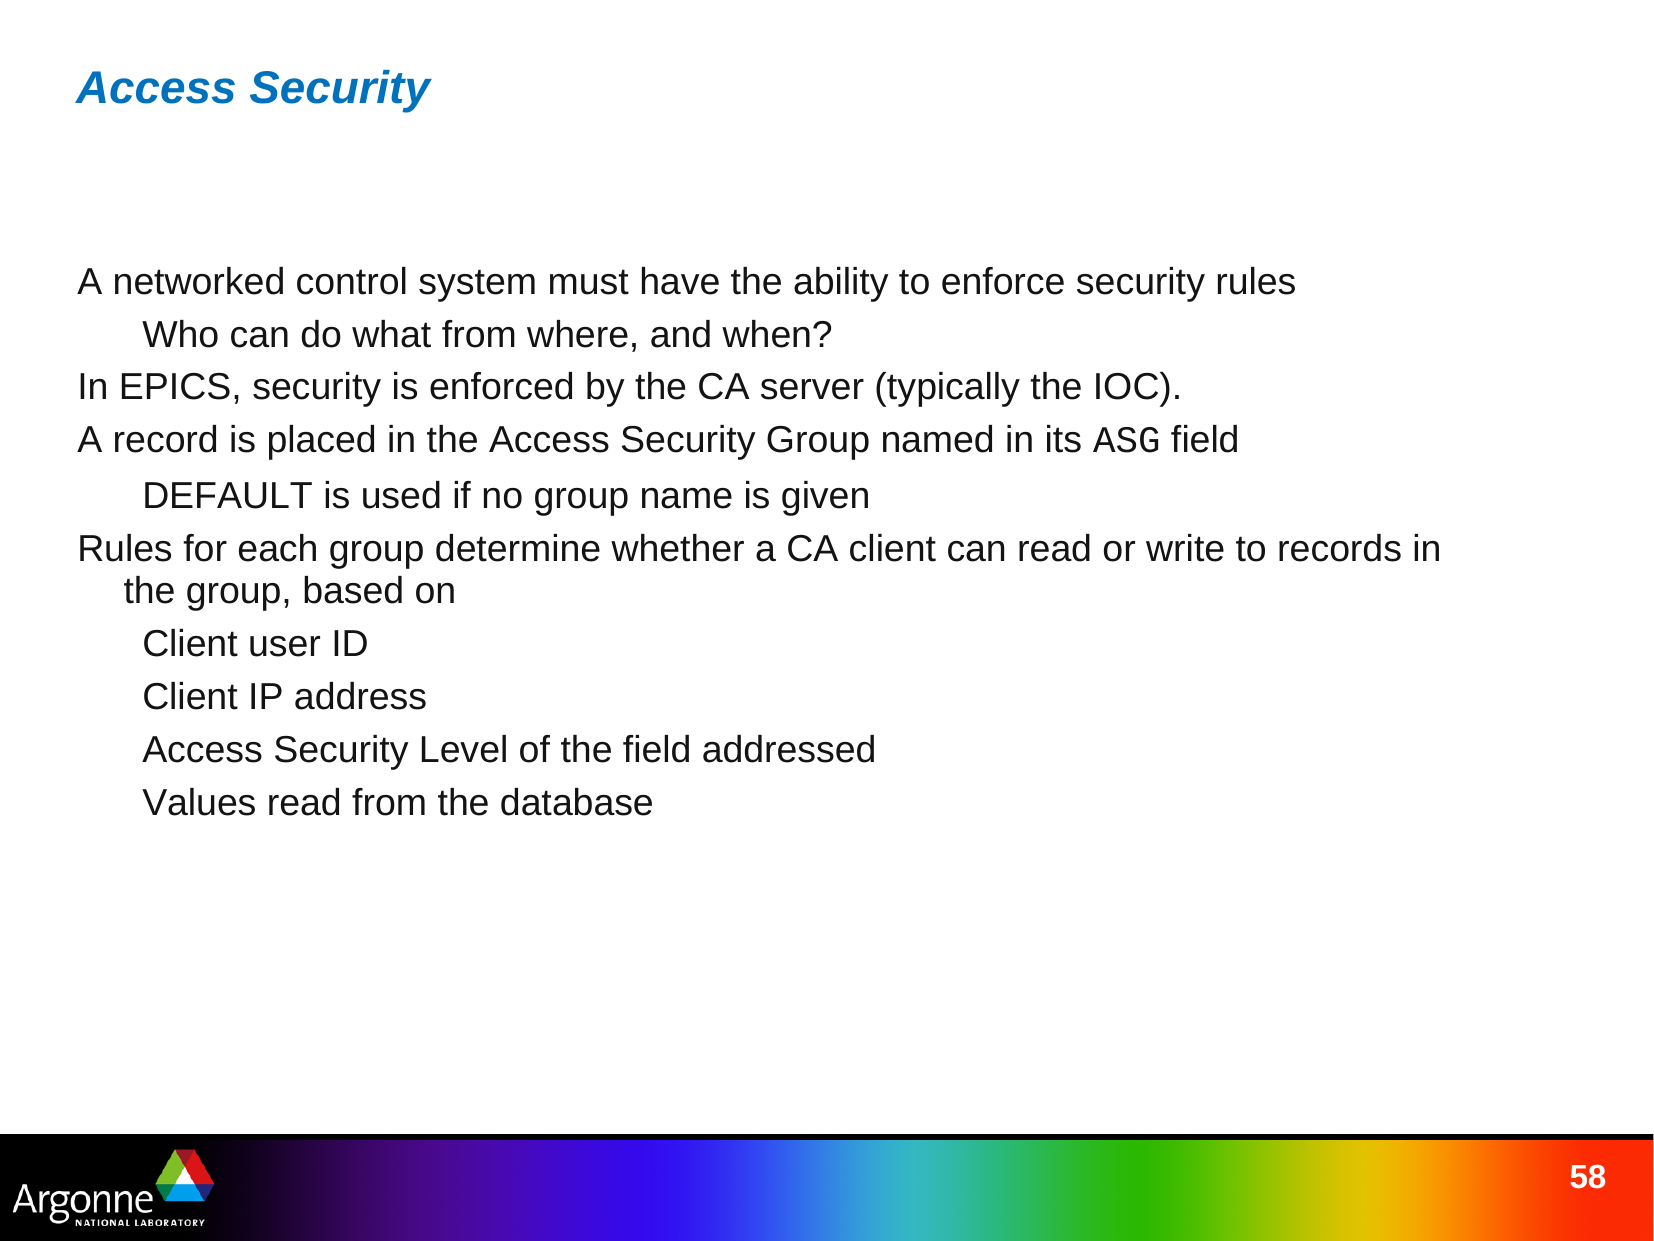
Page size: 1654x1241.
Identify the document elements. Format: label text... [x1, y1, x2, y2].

picture [0, 1134, 1654, 1241]
list A networked control system must have the ability to enforce security rules Who can do what from where, and when? In EPICS, security is enforced by the CA server (typically the IOC). A record is placed in the Access Security Group named in its ASG field DEFAULT is used if no group name is given Rules for each group determine whether a CA client can read or write to records in the group, based on Client user ID Client IP address Access Security Level of the field addressed Values read from the database [62, 253, 1498, 979]
title Access Security [61, 59, 1500, 144]
